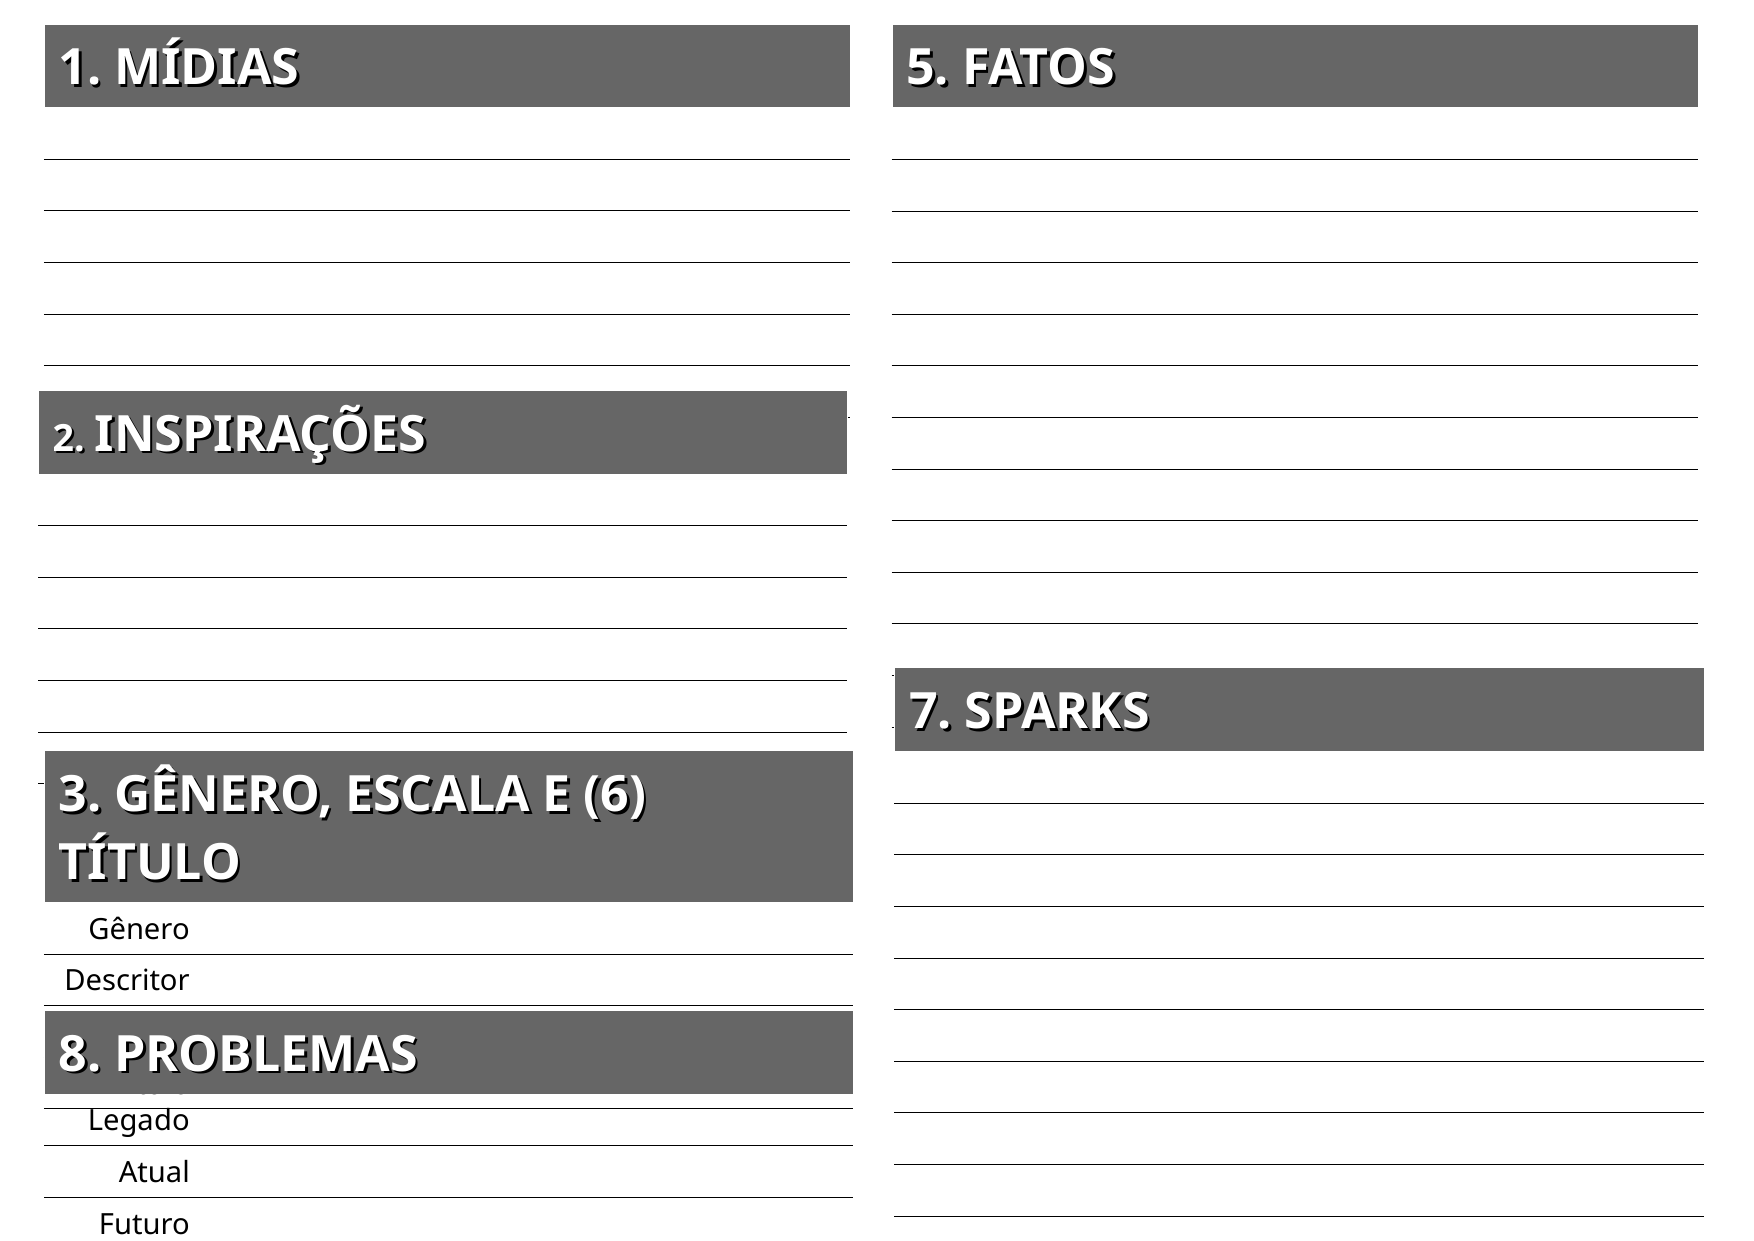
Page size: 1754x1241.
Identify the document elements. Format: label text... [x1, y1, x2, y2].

table_header 1. Mídias [45, 25, 850, 107]
table_cell [894, 959, 1704, 1009]
table_header 3. Gênero, Escala e (6) Título [45, 751, 853, 902]
table_cell [38, 733, 847, 783]
table_cell [892, 573, 1698, 623]
table_cell [892, 418, 1698, 469]
table_cell [38, 526, 847, 577]
table_cell Futuro [44, 1198, 196, 1241]
table_cell [894, 1010, 1704, 1061]
table_cell Descritor [44, 955, 196, 1005]
table_cell [892, 366, 1698, 417]
table_cell [196, 902, 853, 954]
table_cell [894, 1217, 1704, 1241]
table_cell [892, 160, 1698, 211]
table_cell Atual [44, 1146, 196, 1197]
table_cell [38, 681, 847, 732]
table_cell [894, 907, 1704, 958]
table_cell Legado [44, 1094, 196, 1145]
table_cell [44, 366, 850, 417]
table_cell [38, 474, 847, 525]
table_cell [894, 1113, 1704, 1164]
table_cell [196, 1094, 853, 1145]
table_cell [892, 624, 1698, 675]
table_header 5. Fatos [893, 25, 1698, 107]
table_cell [892, 107, 1698, 159]
table_cell [196, 1006, 853, 1010]
table_cell [894, 751, 1704, 803]
table_cell [892, 212, 1698, 262]
table_cell [892, 263, 1698, 314]
table_cell [196, 1198, 853, 1241]
table_cell Escala [44, 1006, 196, 1010]
table_cell [38, 578, 847, 628]
table_cell [892, 470, 1698, 520]
table_cell Gênero [44, 902, 196, 954]
table_cell [894, 804, 1704, 854]
table_cell [894, 1165, 1704, 1216]
table_cell [892, 521, 1698, 572]
table_cell [38, 629, 847, 680]
table_cell [196, 1146, 853, 1197]
table_header 7. SPARKS [895, 668, 1704, 751]
table_cell [894, 855, 1704, 906]
table_cell [892, 315, 1698, 365]
table_cell [44, 211, 850, 262]
table_header 2. Inspirações [39, 391, 847, 474]
table_cell [44, 160, 850, 210]
table_cell [894, 1062, 1704, 1112]
table_cell [196, 955, 853, 1005]
table_cell [44, 263, 850, 314]
table_cell [44, 107, 850, 159]
table_header 8. Problemas [45, 1011, 853, 1094]
table_cell [44, 315, 850, 365]
